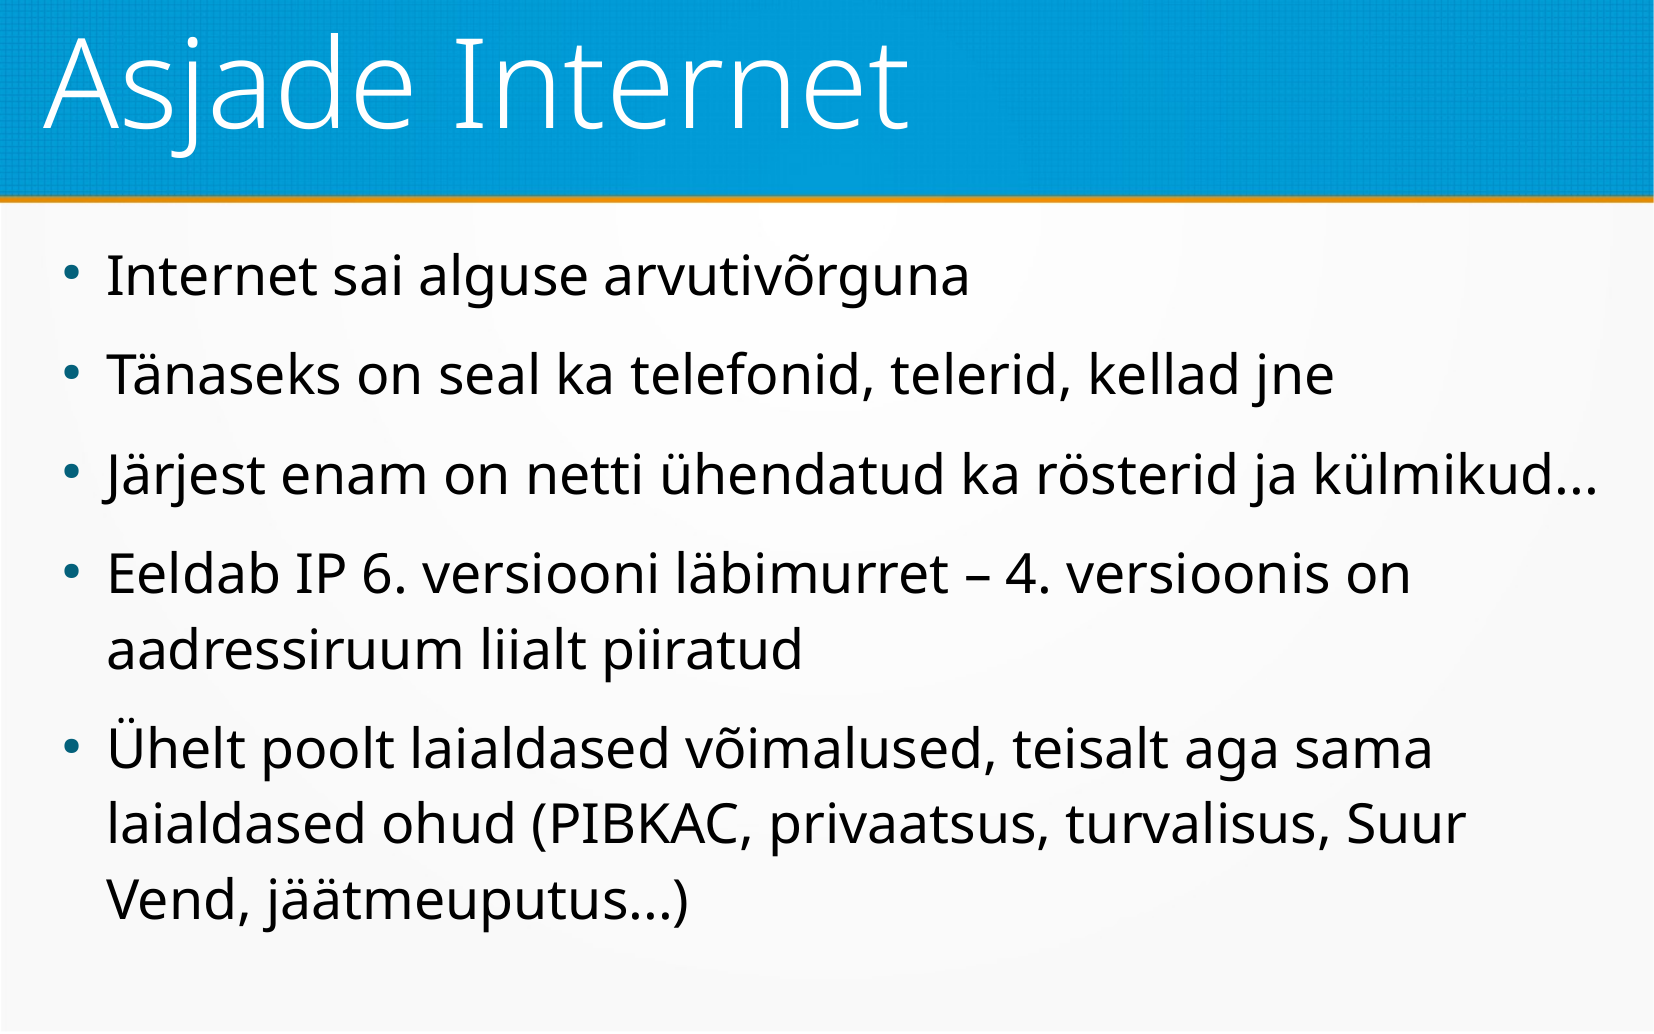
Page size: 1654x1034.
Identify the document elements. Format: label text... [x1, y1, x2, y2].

title Asjade Internet [43, 0, 1619, 166]
list Internet sai alguse arvutivõrguna Tänaseks on seal ka telefonid, telerid, kellad jne Järjest enam on netti ühendatud ka rösterid ja külmikud... Eeldab IP 6. versiooni läbimurret – 4. versioonis on aadressiruum liialt piiratud Ühelt poolt laialdased võimalused, teisalt aga sama laialdased ohud (PIBKAC, privaatsus, turvalisus, Suur Vend, jäätmeuputus...) [47, 236, 1607, 1002]
picture [0, 195, 1654, 1034]
